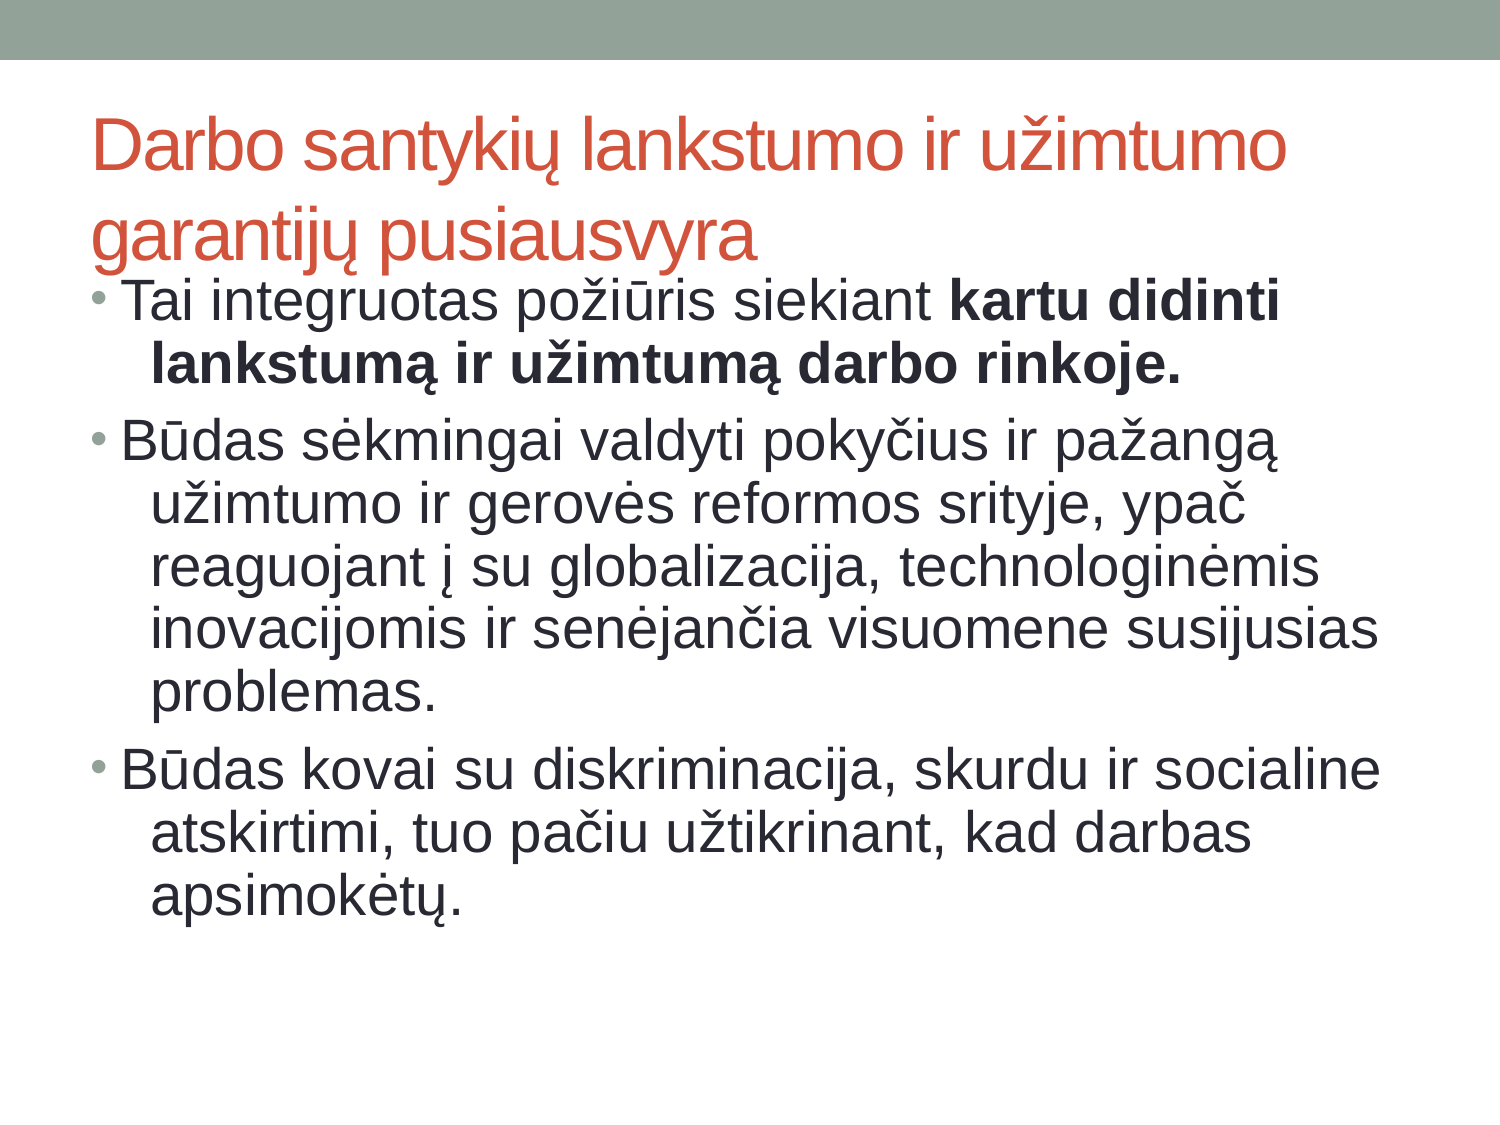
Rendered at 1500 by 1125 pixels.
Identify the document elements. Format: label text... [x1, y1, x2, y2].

title Darbo santykių lankstumo ir užimtumo garantijų pusiausvyra [75, 87, 1426, 251]
list Tai integruotas požiūris siekiant kartu didinti lankstumą ir užimtumą darbo rinkoje. Būdas sėkmingai valdyti pokyčius ir pažangą užimtumo ir gerovės reformos srityje, ypač reaguojant į su globalizacija, technologinėmis inovacijomis ir senėjančia visuomene susijusias problemas. Būdas kovai su diskriminacija, skurdu ir socialine atskirtimi, tuo pačiu užtikrinant, kad darbas apsimokėtų. [75, 262, 1426, 1063]
